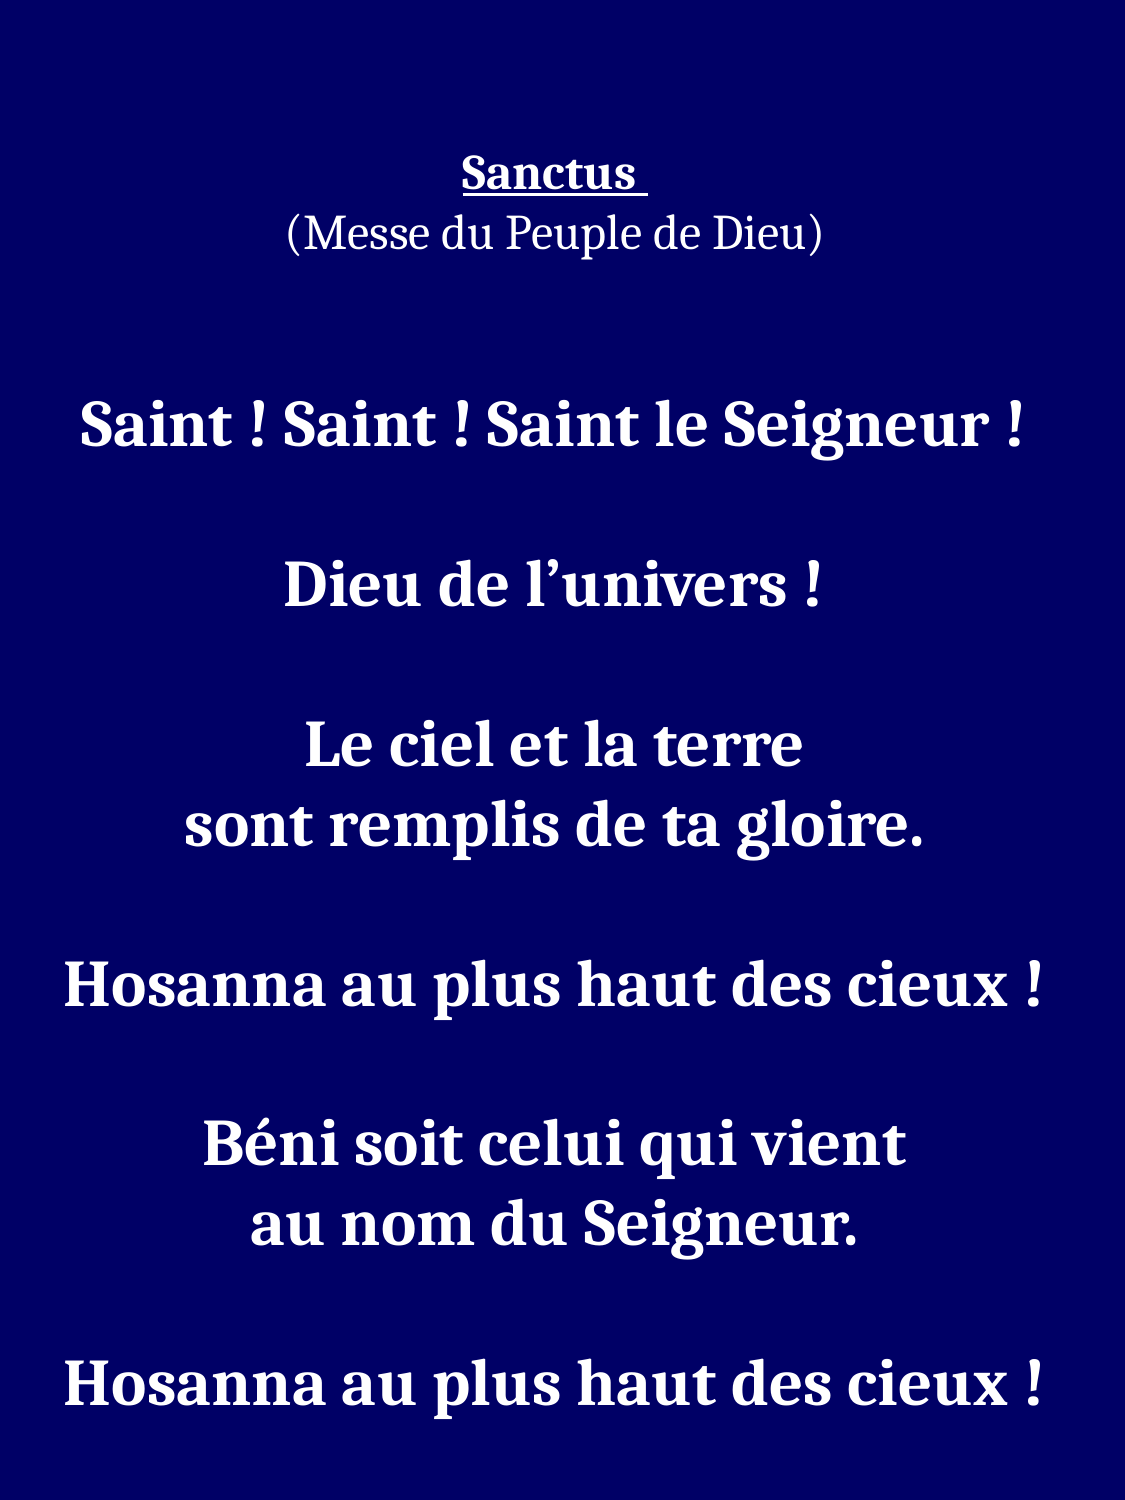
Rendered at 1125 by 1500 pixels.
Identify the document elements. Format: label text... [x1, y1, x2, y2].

text_box Sanctus (Messe du Peuple de Dieu) Saint ! Saint ! Saint le Seigneur ! Dieu de l’univers ! Le ciel et la terre sont remplis de ta gloire. Hosanna au plus haut des cieux ! Béni soit celui qui vient au nom du Seigneur. Hosanna au plus haut des cieux ! [11, 106, 1099, 1453]
